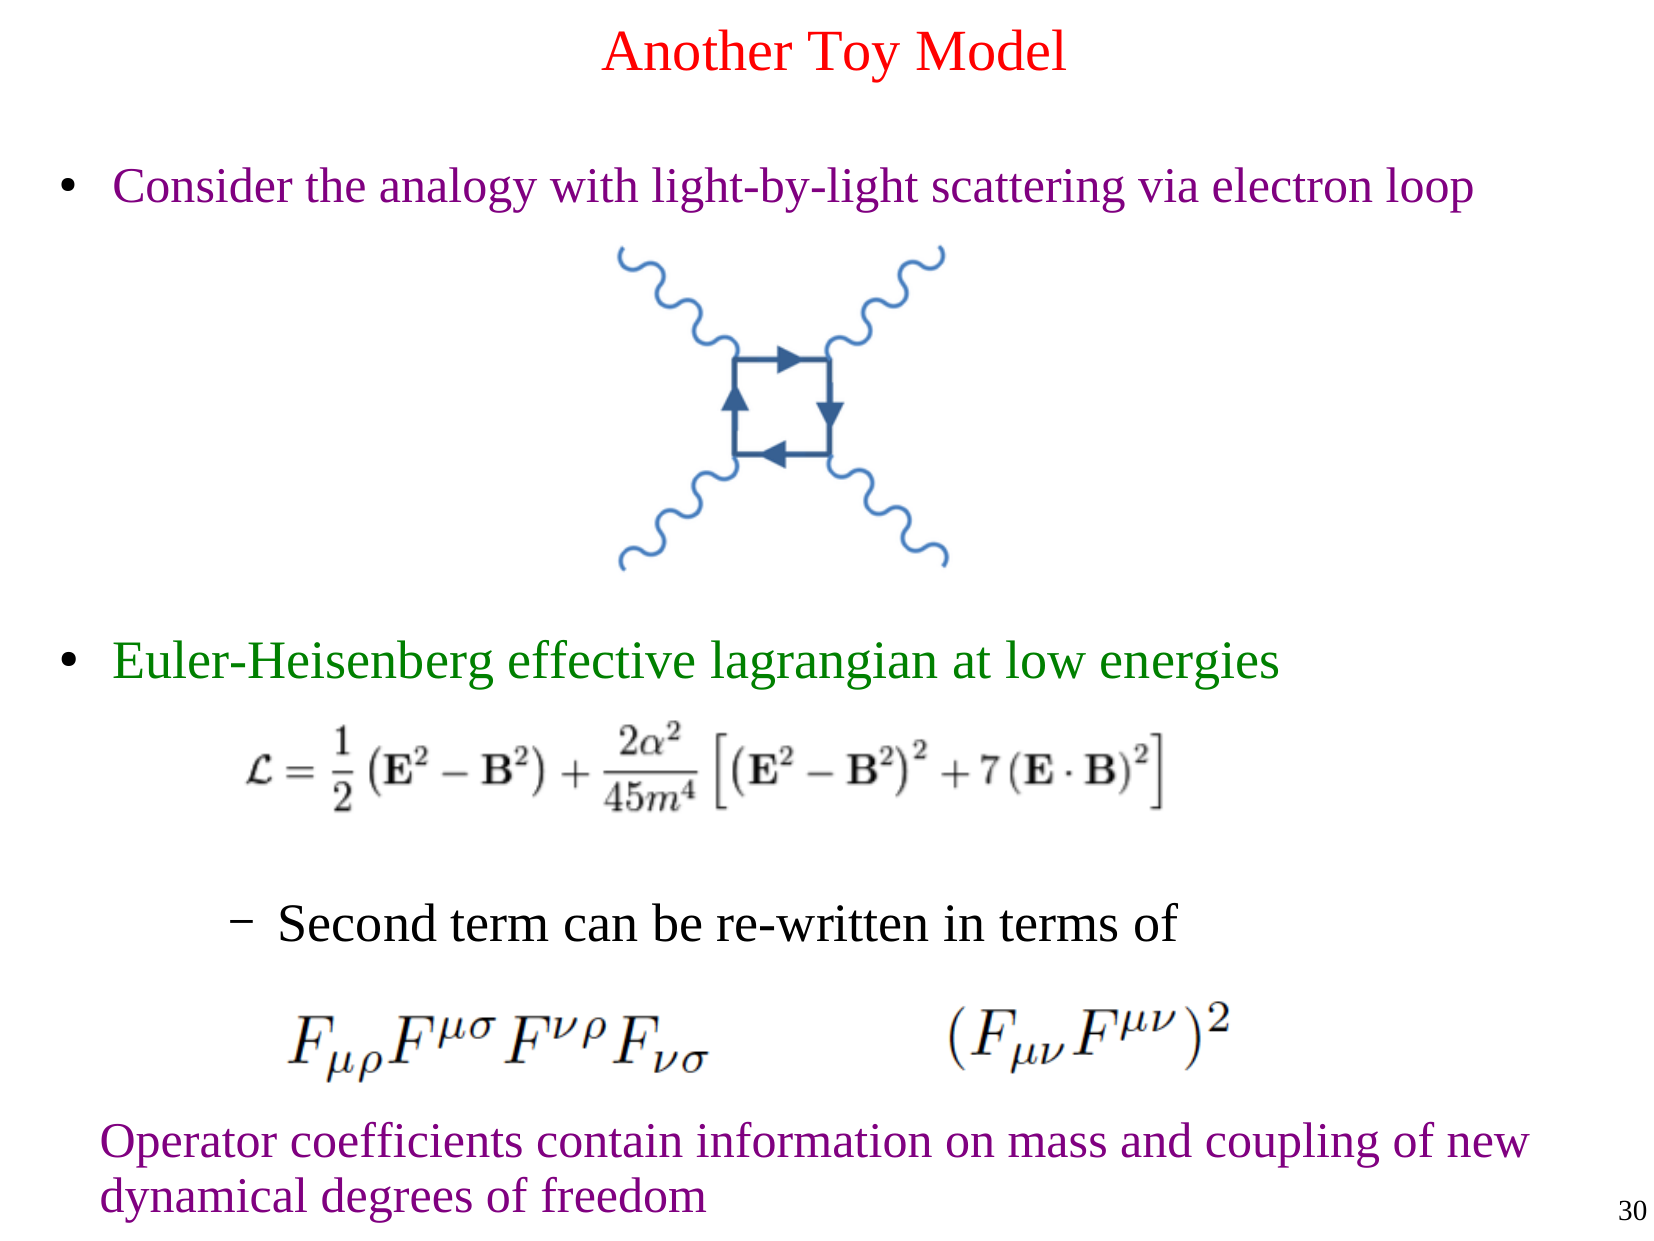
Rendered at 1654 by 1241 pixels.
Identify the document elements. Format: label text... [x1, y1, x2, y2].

title Another Toy Model [128, 0, 1541, 144]
picture [281, 1000, 719, 1086]
picture [611, 235, 956, 582]
picture [941, 994, 1244, 1083]
picture [220, 719, 1184, 831]
text_box Operator coefficients contain information on mass and coupling of new dynamical degrees of freedom [99, 1113, 1541, 1224]
list Consider the analogy with light-by-light scattering via electron loop Euler-Heisenberg effective lagrangian at low energies Second term can be re-written in terms of [41, 158, 1635, 1154]
